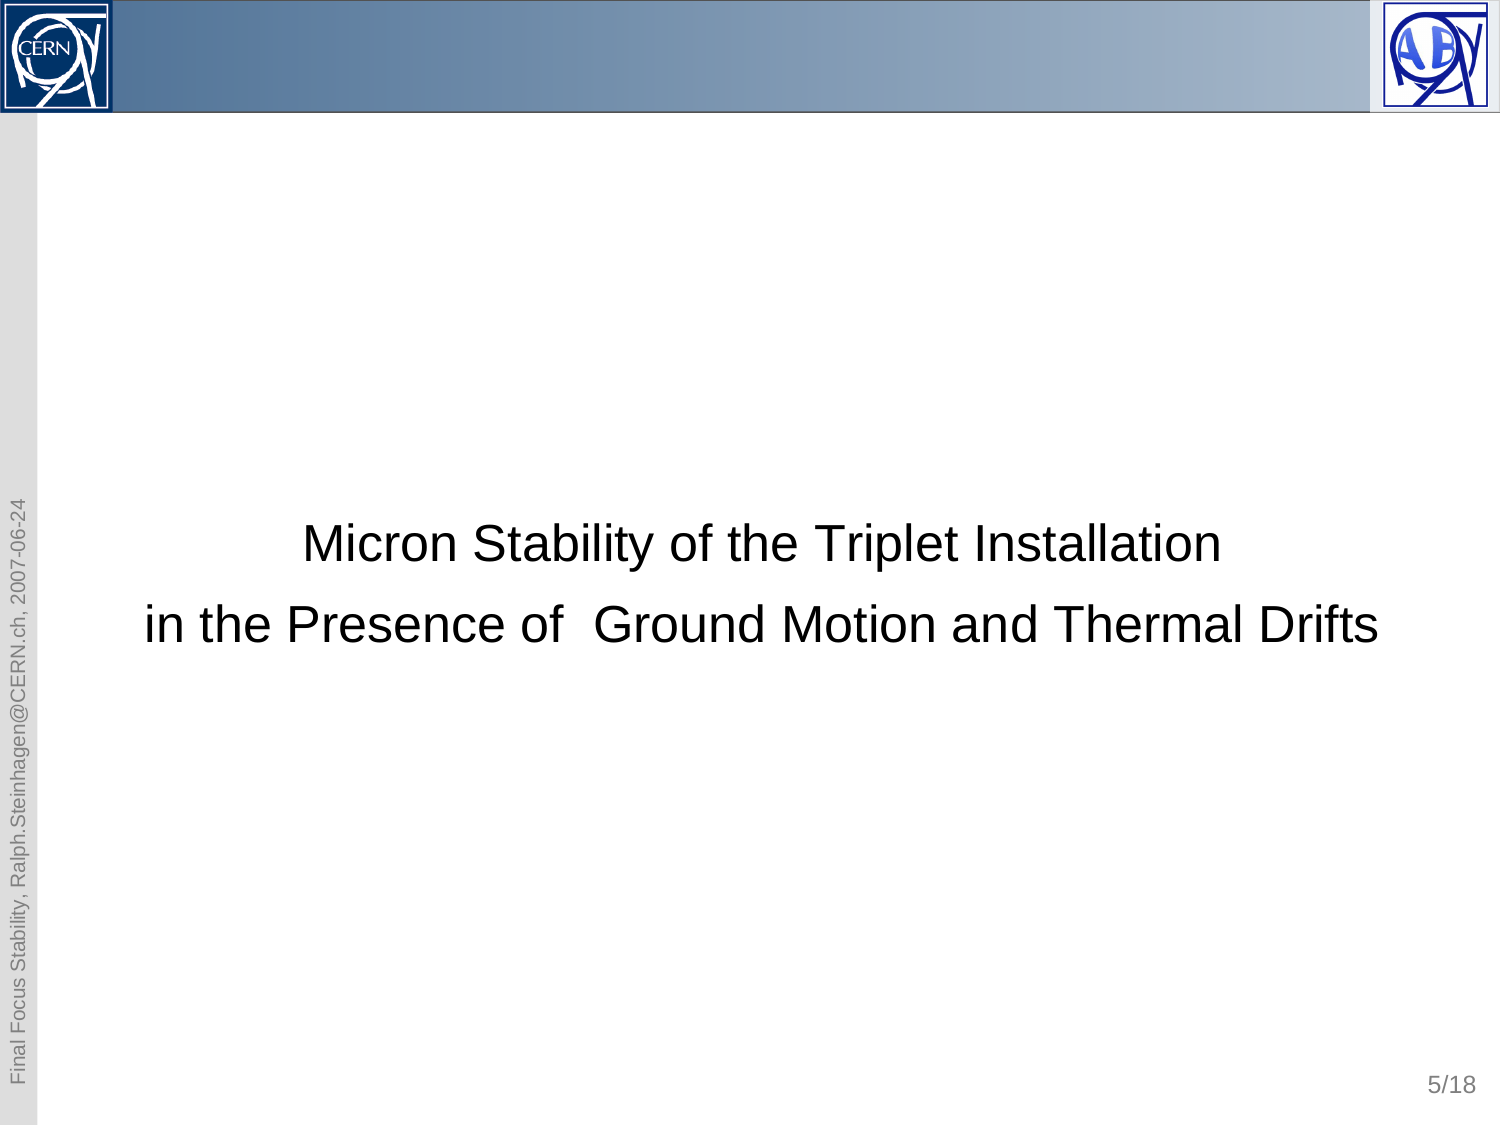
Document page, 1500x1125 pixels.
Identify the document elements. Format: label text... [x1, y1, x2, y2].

picture [1382, 1, 1489, 108]
subtitle Micron Stability of the Triplet Installation in the Presence of Ground Motion and Thermal Drifts [87, 137, 1438, 1030]
title [150, 0, 1201, 113]
picture [0, 0, 113, 113]
